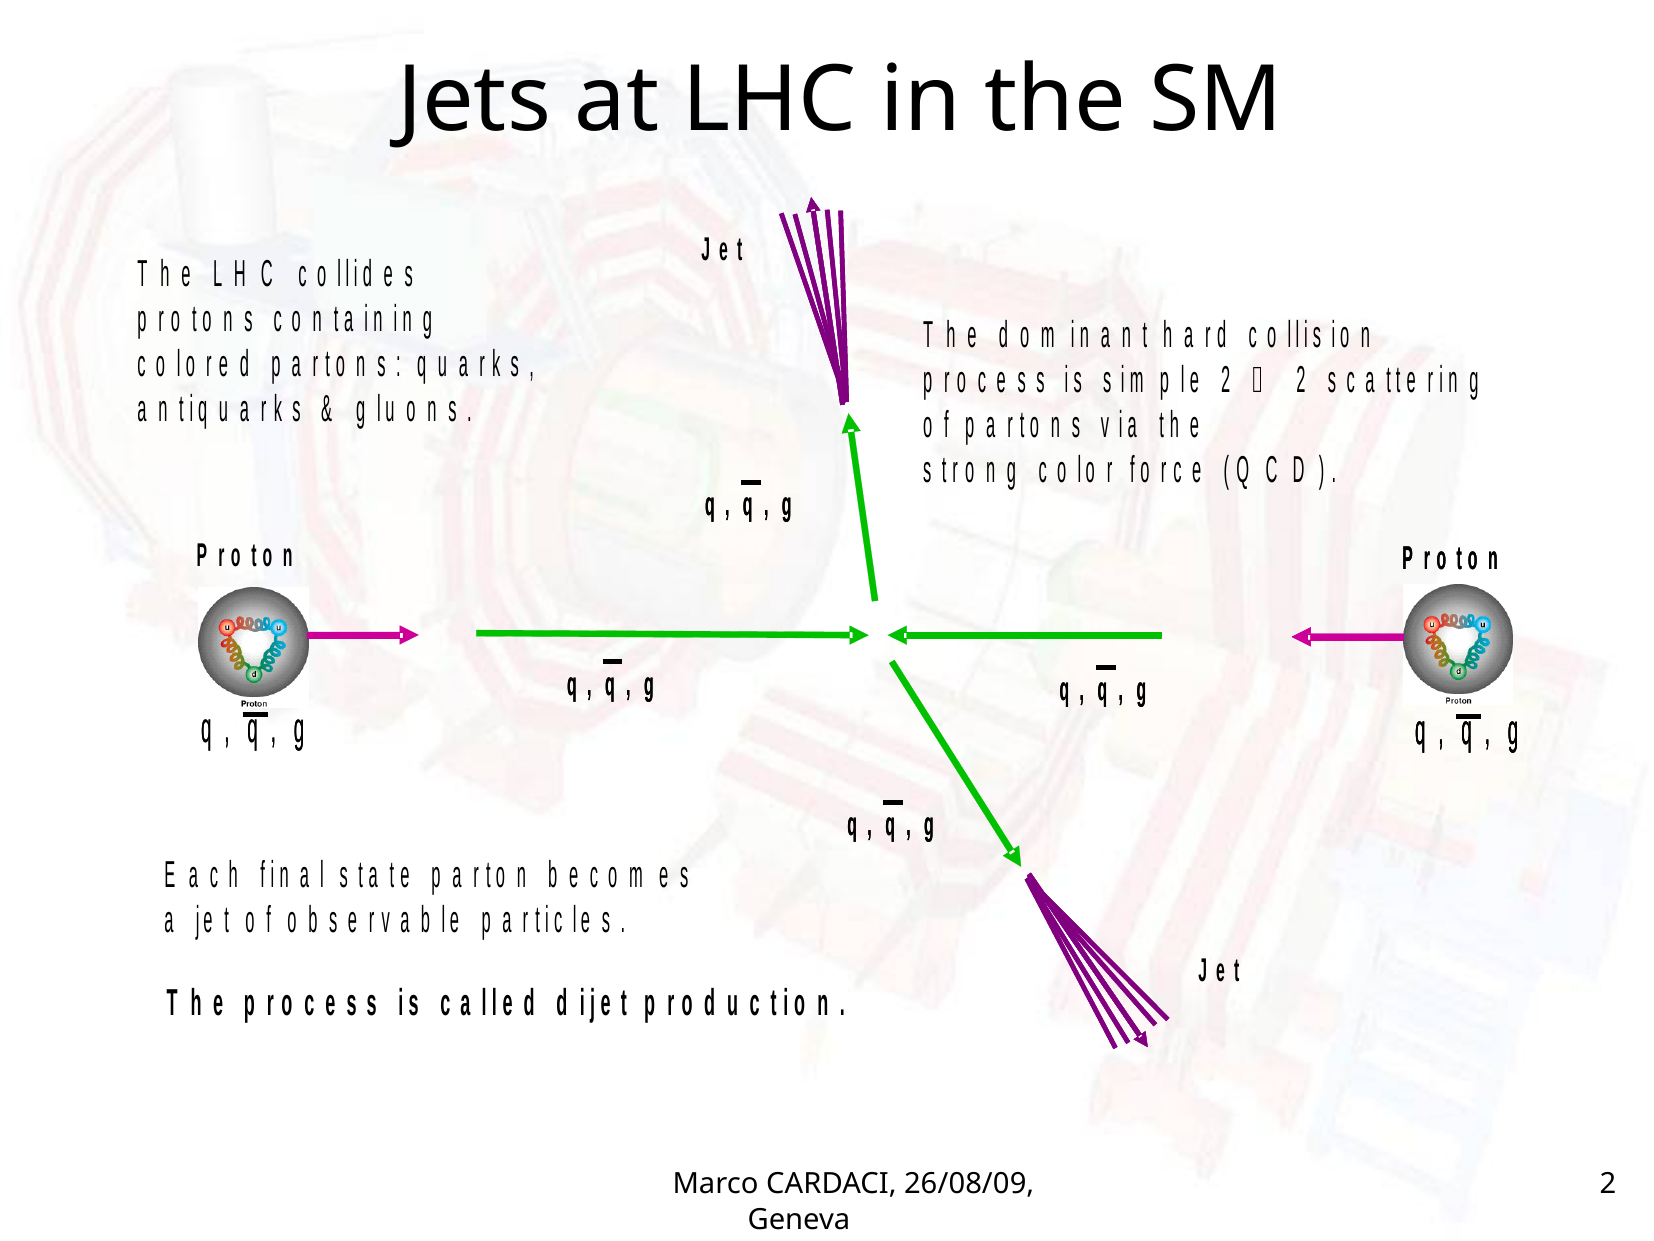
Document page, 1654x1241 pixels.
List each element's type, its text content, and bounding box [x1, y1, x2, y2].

title Jets at LHC in the SM [206, 27, 1475, 166]
picture [0, 0, 1654, 1241]
text_box 2 [1584, 1157, 1650, 1213]
text_box Marco CARDACI, 26/08/09, Geneva [657, 1157, 1078, 1213]
